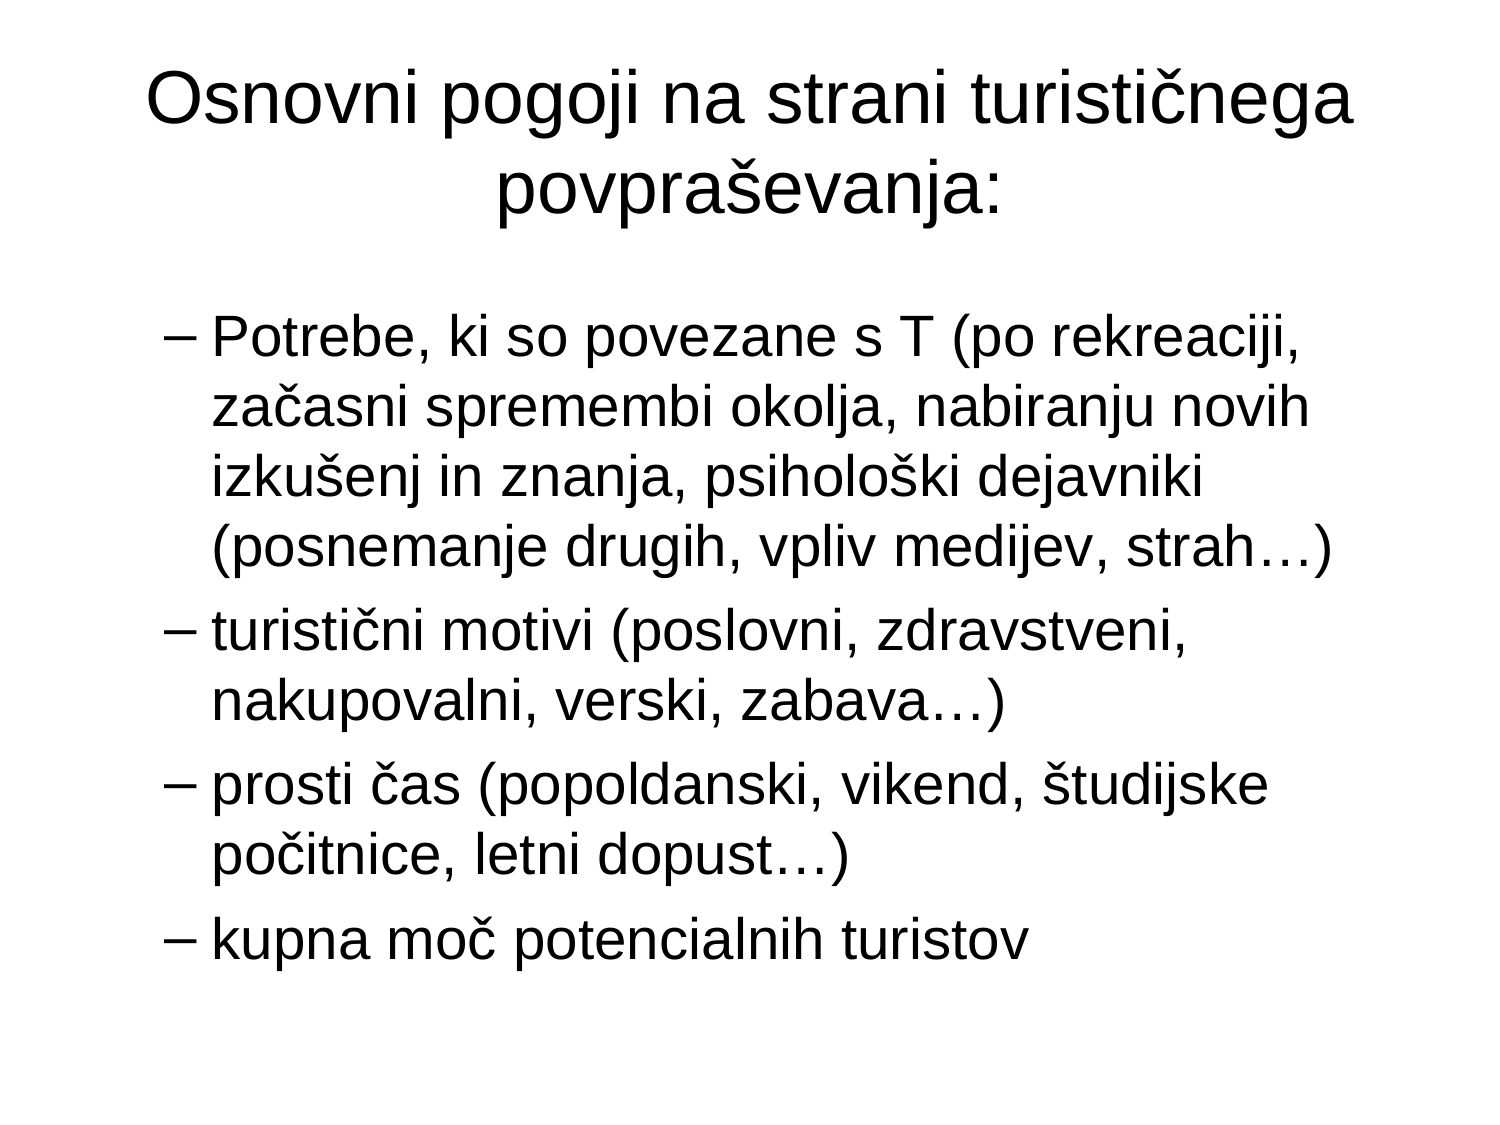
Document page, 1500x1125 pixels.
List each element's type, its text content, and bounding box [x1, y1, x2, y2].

list Potrebe, ki so povezane s T (po rekreaciji, začasni spremembi okolja, nabiranju novih izkušenj in znanja, psihološki dejavniki (posnemanje drugih, vpliv medijev, strah…) turistični motivi (poslovni, zdravstveni, nakupovalni, verski, zabava…) prosti čas (popoldanski, vikend, študijske počitnice, letni dopust…) kupna moč potencialnih turistov [75, 290, 1426, 1083]
title Osnovni pogoji na strani turističnega povpraševanja: [75, 41, 1426, 237]
